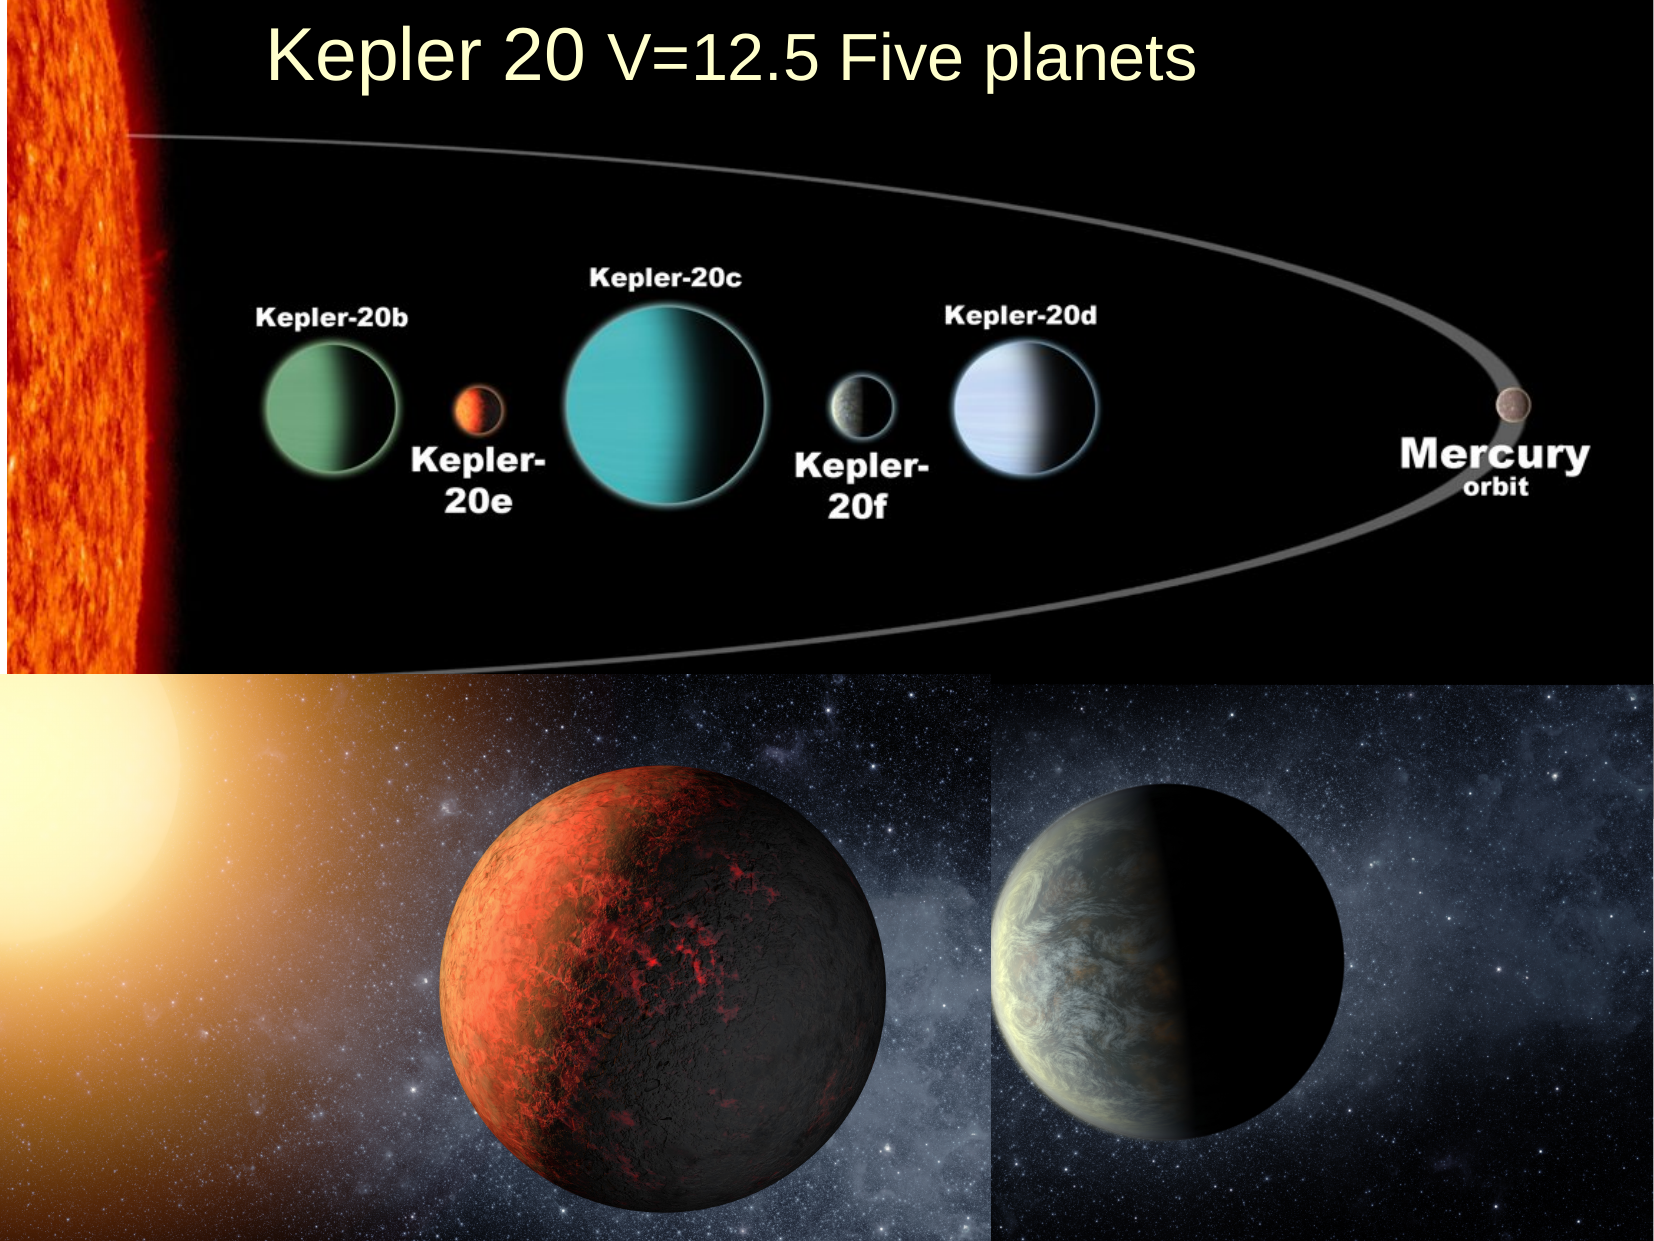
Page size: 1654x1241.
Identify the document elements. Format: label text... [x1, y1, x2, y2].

text_box Kepler 20 V=12.5 Five planets [8, 4, 1456, 271]
picture [0, 0, 1654, 1241]
